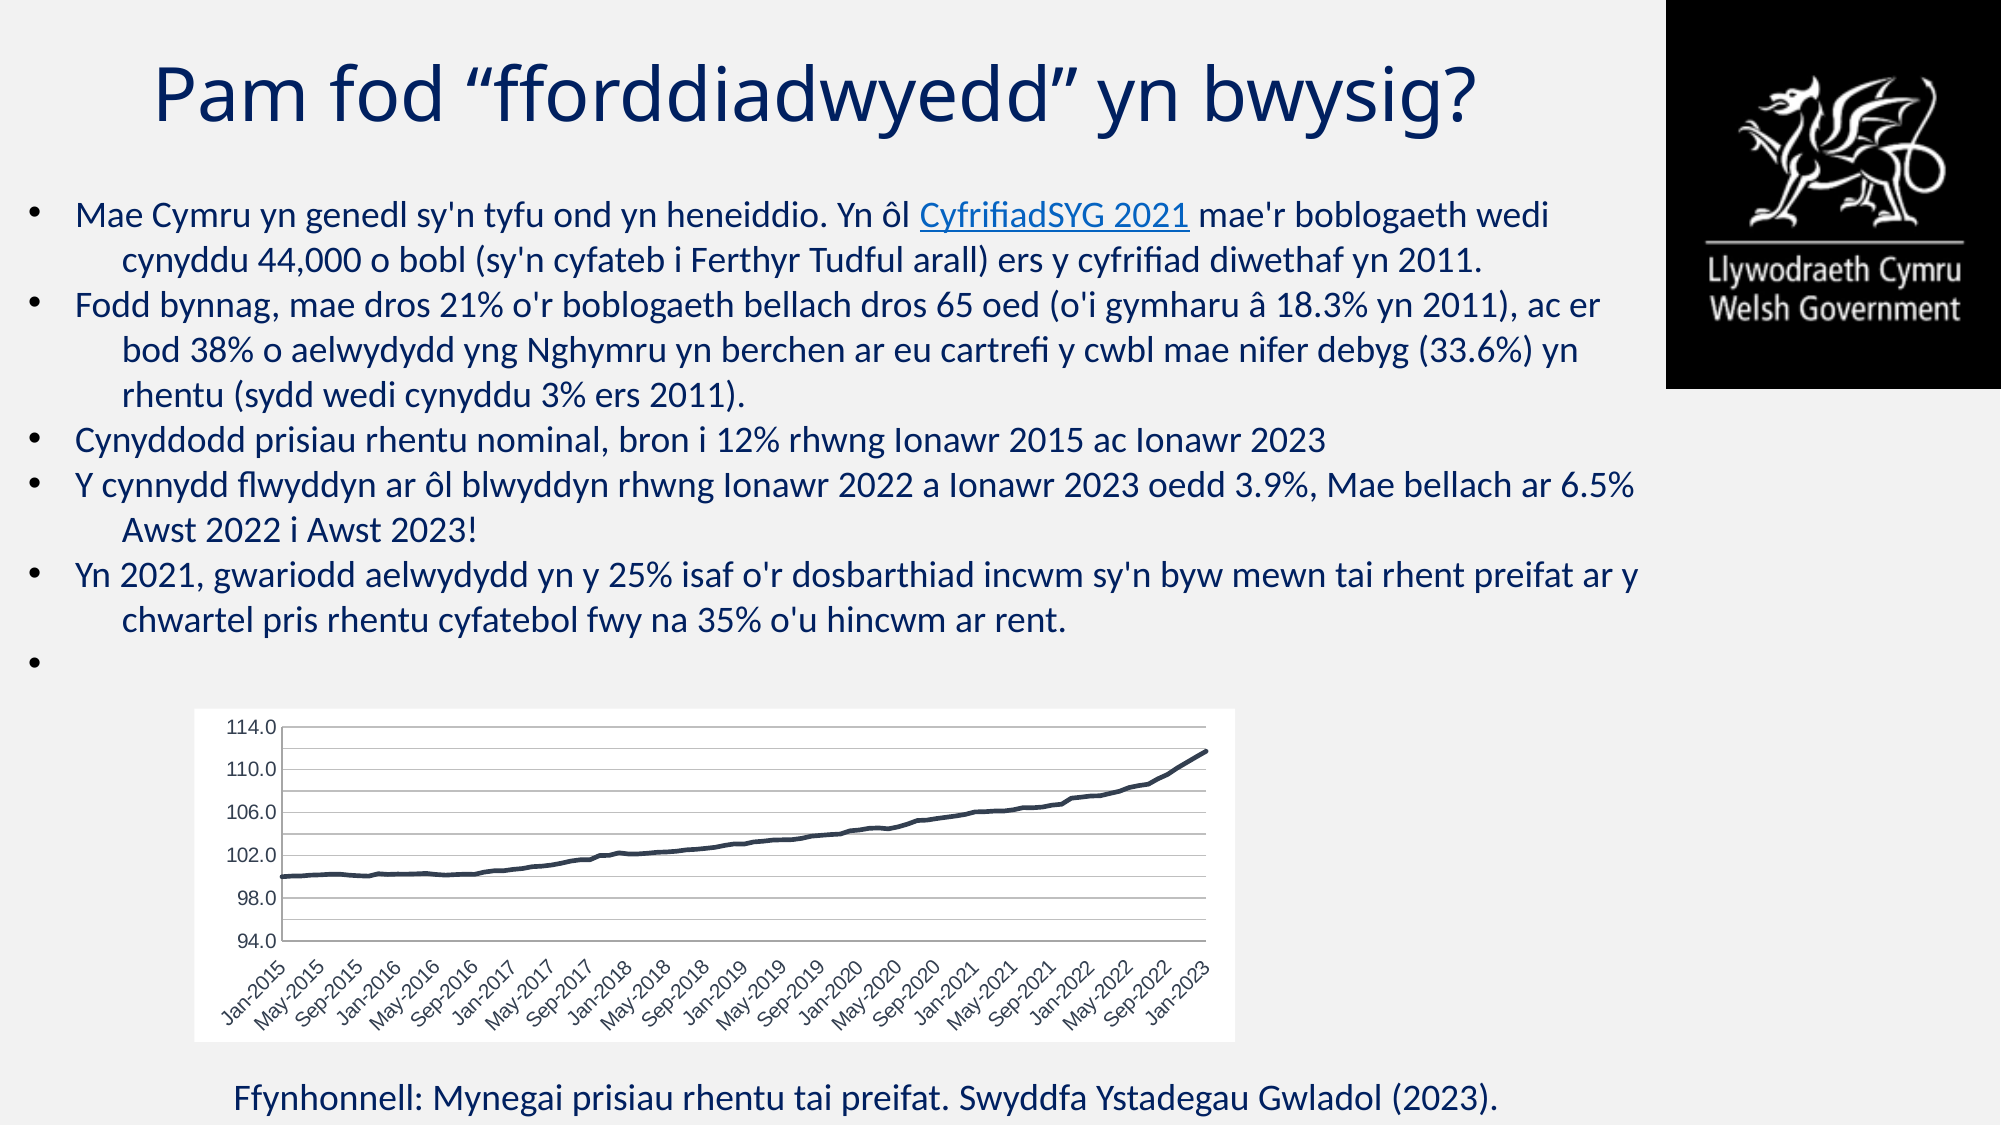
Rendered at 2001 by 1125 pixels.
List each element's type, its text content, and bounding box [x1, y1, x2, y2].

chart [194, 708, 1236, 1042]
title Pam fod “fforddiadwyedd” yn bwysig? [137, 0, 1863, 206]
picture [1667, 0, 2000, 389]
text_box Mae Cymru yn genedl sy'n tyfu ond yn heneiddio. Yn ôl Cyfrifiad SYG 2021 mae'r boblogaeth wedi cynyddu 44,000 o bobl (sy'n cyfateb i Ferthyr Tudful arall) ers y cyfrifiad diwethaf yn 2011. Fodd bynnag, mae dros 21% o'r boblogaeth bellach dros 65 oed (o'i gymharu â 18.3% yn 2011), ac er bod 38% o aelwydydd yng Nghymru yn berchen ar eu cartrefi y cwbl mae nifer debyg (33.6%) yn rhentu (sydd wedi cynyddu 3% ers 2011). Cynyddodd prisiau rhentu nominal, bron i 12% rhwng Ionawr 2015 ac Ionawr 2023 Y cynnydd flwyddyn ar ôl blwyddyn rhwng Ionawr 2022 a Ionawr 2023 oedd 3.9%, Mae bellach ar 6.5% Awst 2022 i Awst 2023! Yn 2021, gwariodd aelwydydd yn y 25% isaf o'r dosbarthiad incwm sy'n byw mewn tai rhent preifat ar y chwartel pris rhentu cyfatebol fwy na 35% o'u hincwm ar rent. [13, 182, 1667, 697]
text_box Ffynhonnell: Mynegai prisiau rhentu tai preifat. Swyddfa Ystadegau Gwladol (2023). [218, 1065, 1646, 1125]
